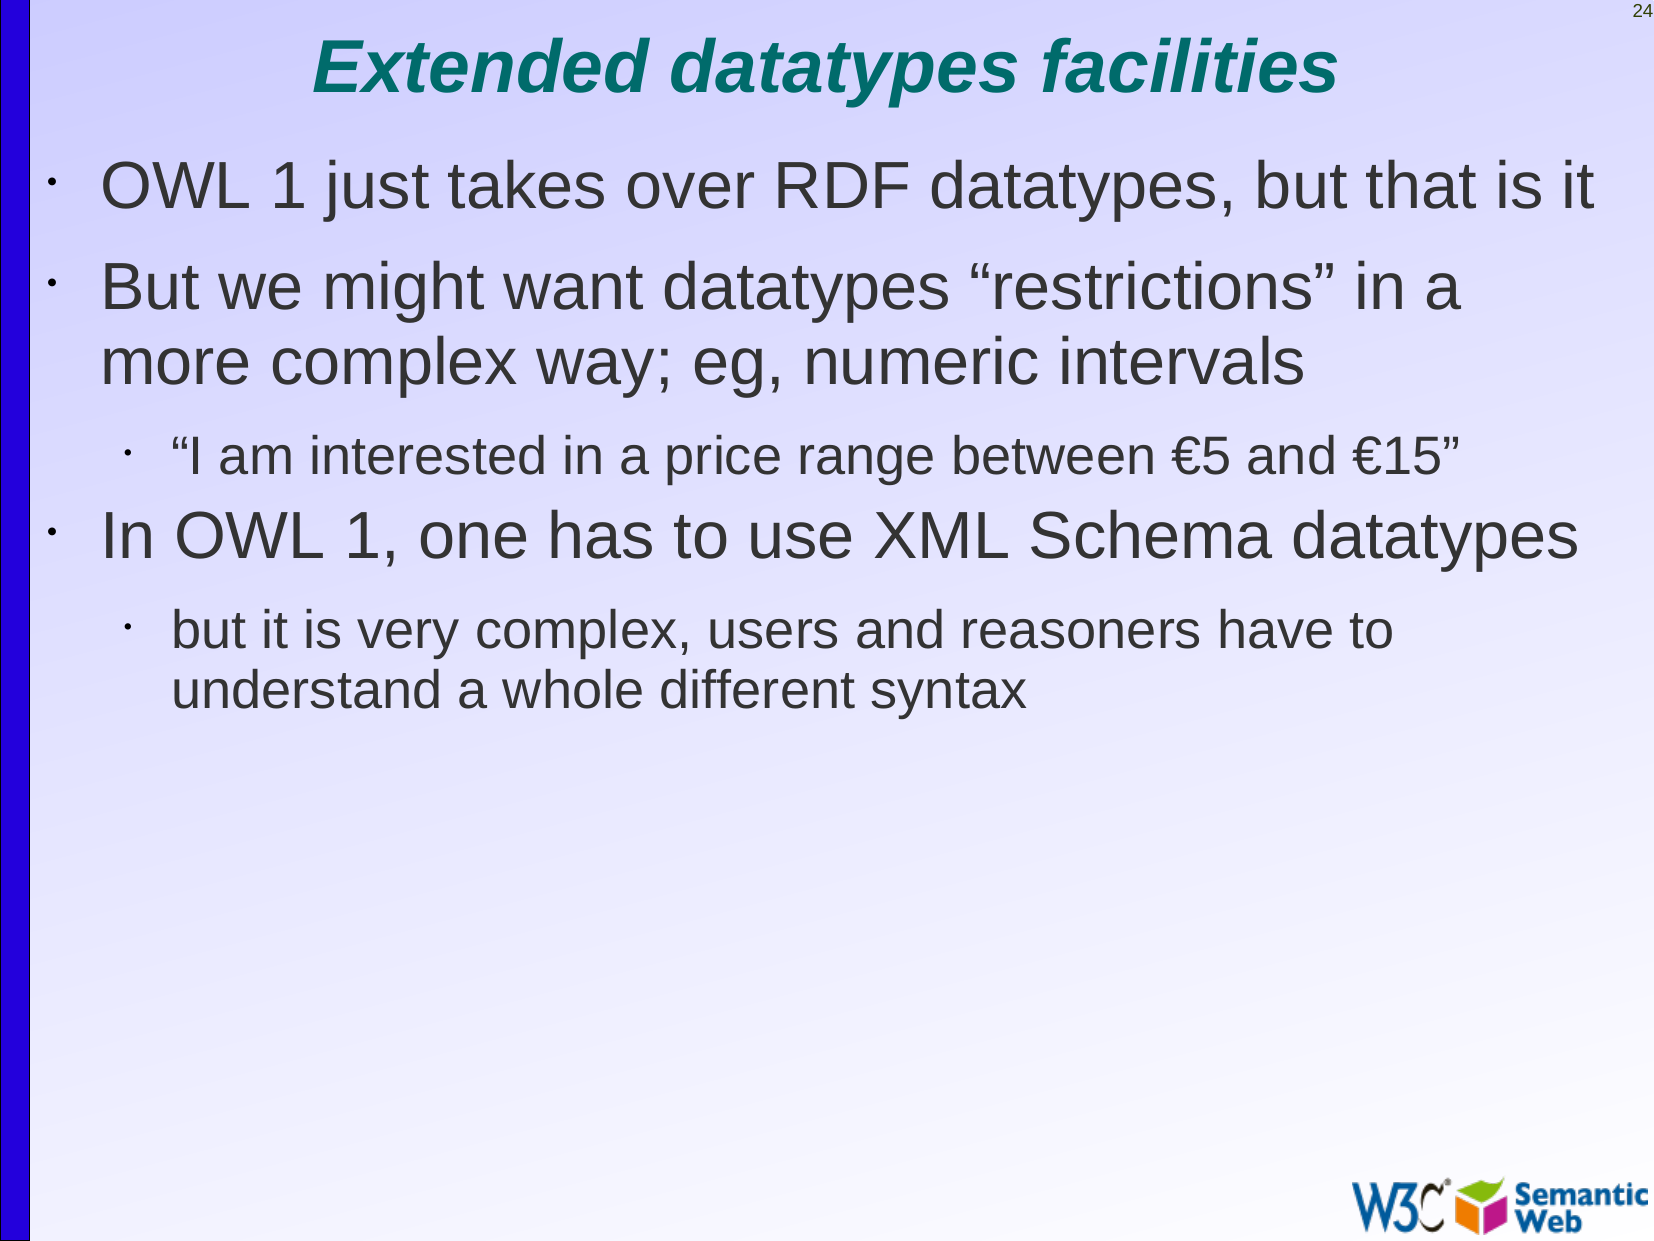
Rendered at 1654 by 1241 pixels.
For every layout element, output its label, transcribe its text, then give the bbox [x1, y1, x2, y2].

list OWL 1 just takes over RDF datatypes, but that is it But we might want datatypes “restrictions” in a more complex way; eg, numeric intervals “I am interested in a price range between €5 and €15” In OWL 1, one has to use XML Schema datatypes but it is very complex, users and reasoners have to understand a whole different syntax [29, 147, 1624, 1119]
picture [1352, 1175, 1648, 1235]
title Extended datatypes facilities [0, 13, 1654, 117]
